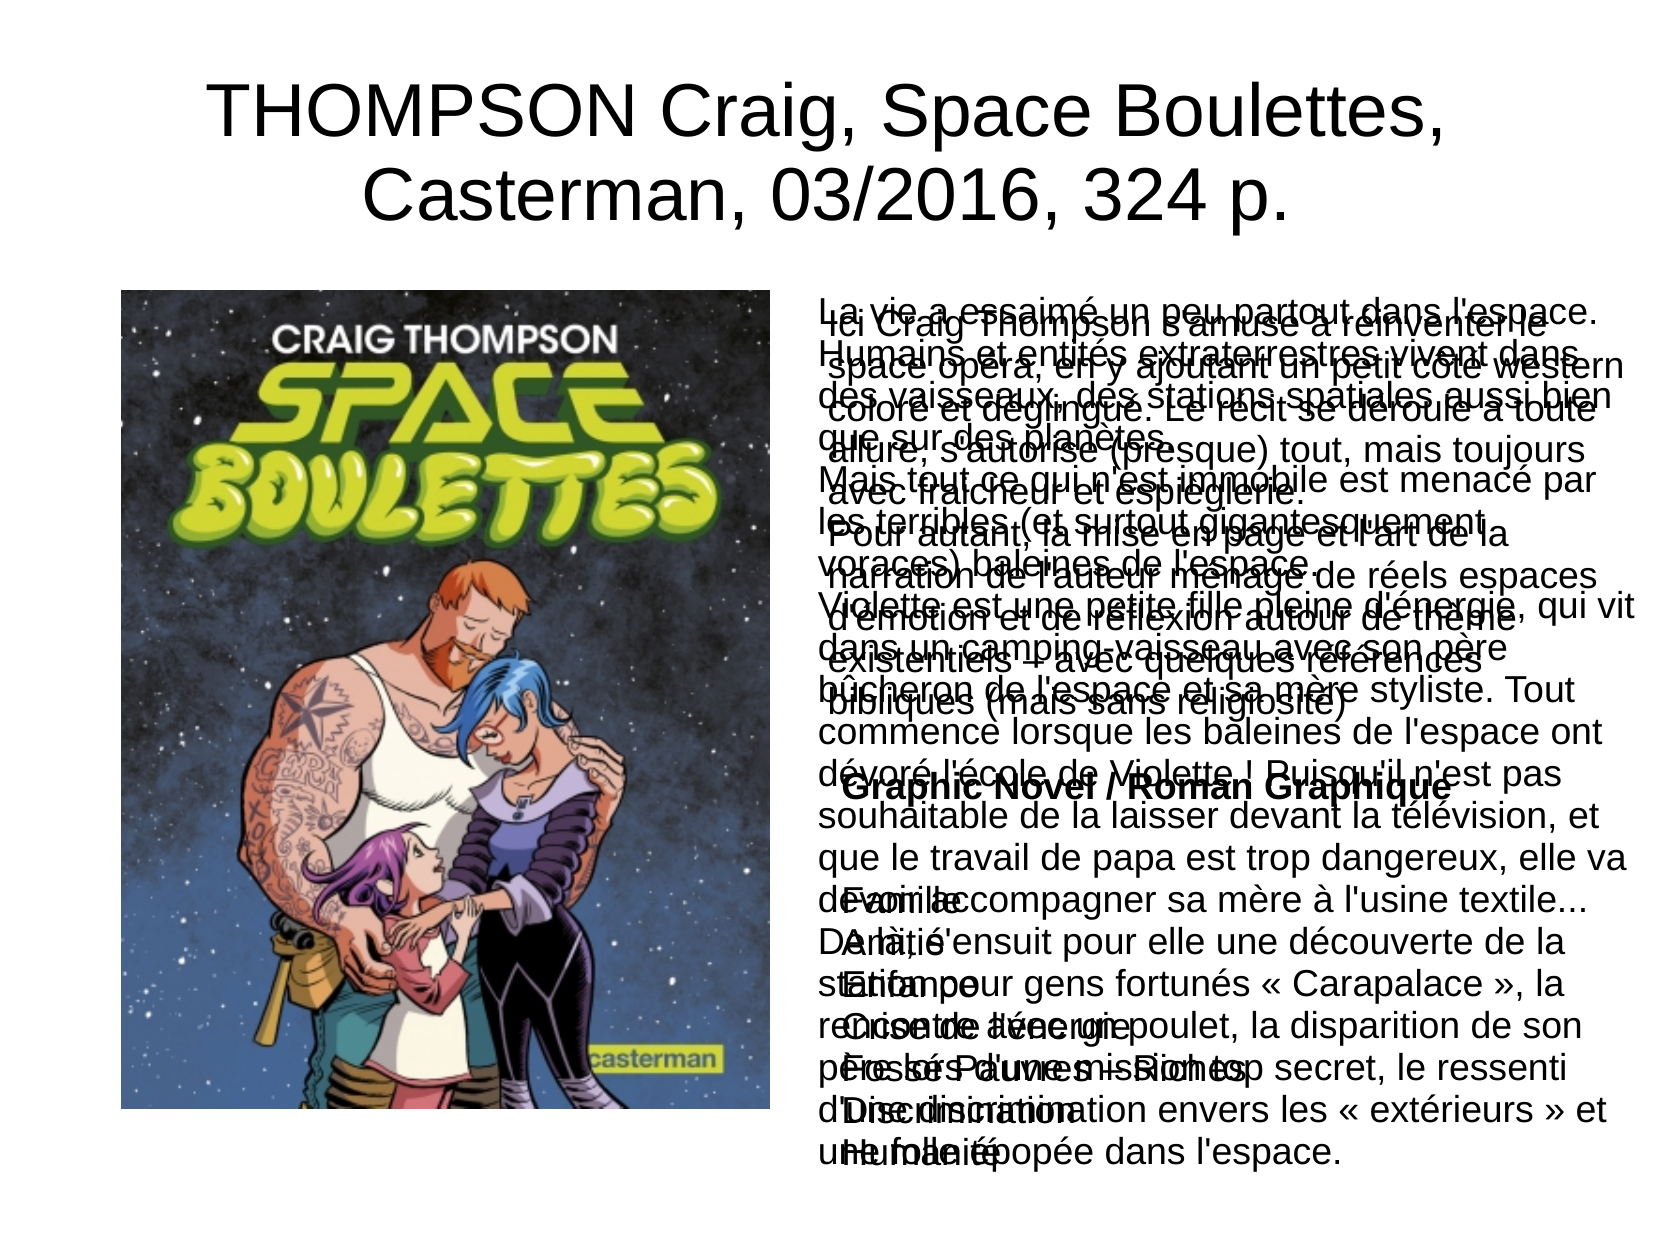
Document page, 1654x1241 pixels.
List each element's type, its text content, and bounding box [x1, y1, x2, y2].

title THOMPSON Craig, Space Boulettes, Casterman, 03/2016, 324 p. [82, 49, 1571, 257]
text_box Ici Craig Thompson s'amuse à réinventer le space opéra, en y ajoutant un petit côté western coloré et déglingué. Le récit se déroule à toute allure, s'autorise (presque) tout, mais toujours avec fraicheur et espièglerie. Pour autant, la mise en page et l'art de la narration de l'auteur ménage de réels espaces d'émotion et de réflexion autour de thème existentiels – avec quelques références bibliques (mais sans religiosité) [812, 295, 1654, 815]
picture [121, 290, 770, 1109]
text_box La vie a essaimé un peu partout dans l'espace. Humains et entités extraterrestres vivent dans des vaisseaux, des stations spatiales aussi bien que sur des planètes. Mais tout ce qui n'est immobile est menacé par les terribles (et surtout gigantesquement voraces) baleines de l'espace. Violette est une petite fille pleine d'énergie, qui vit dans un camping-vaisseau avec son père bûcheron de l'espace et sa mère styliste. Tout commence lorsque les baleines de l'espace ont dévoré l'école de Violette ! Puisqu'il n'est pas souhaitable de la laisser devant la télévision, et que le travail de papa est trop dangereux, elle va devoir accompagner sa mère à l'usine textile... De là, s'ensuit pour elle une découverte de la station pour gens fortunés « Carapalace », la rencontre avec un poulet, la disparition de son père lors d'une mission top secret, le ressenti d'une discrimination envers les « extérieurs » et une folle épopée dans l'espace. [803, 283, 1654, 1241]
text_box Graphic Novel / Roman Graphique [826, 758, 1501, 817]
text_box Famille Amitié Enfance Crise de l'énergie Fossé Pauvres – Riches Discrimination Humanité [826, 871, 1642, 1182]
